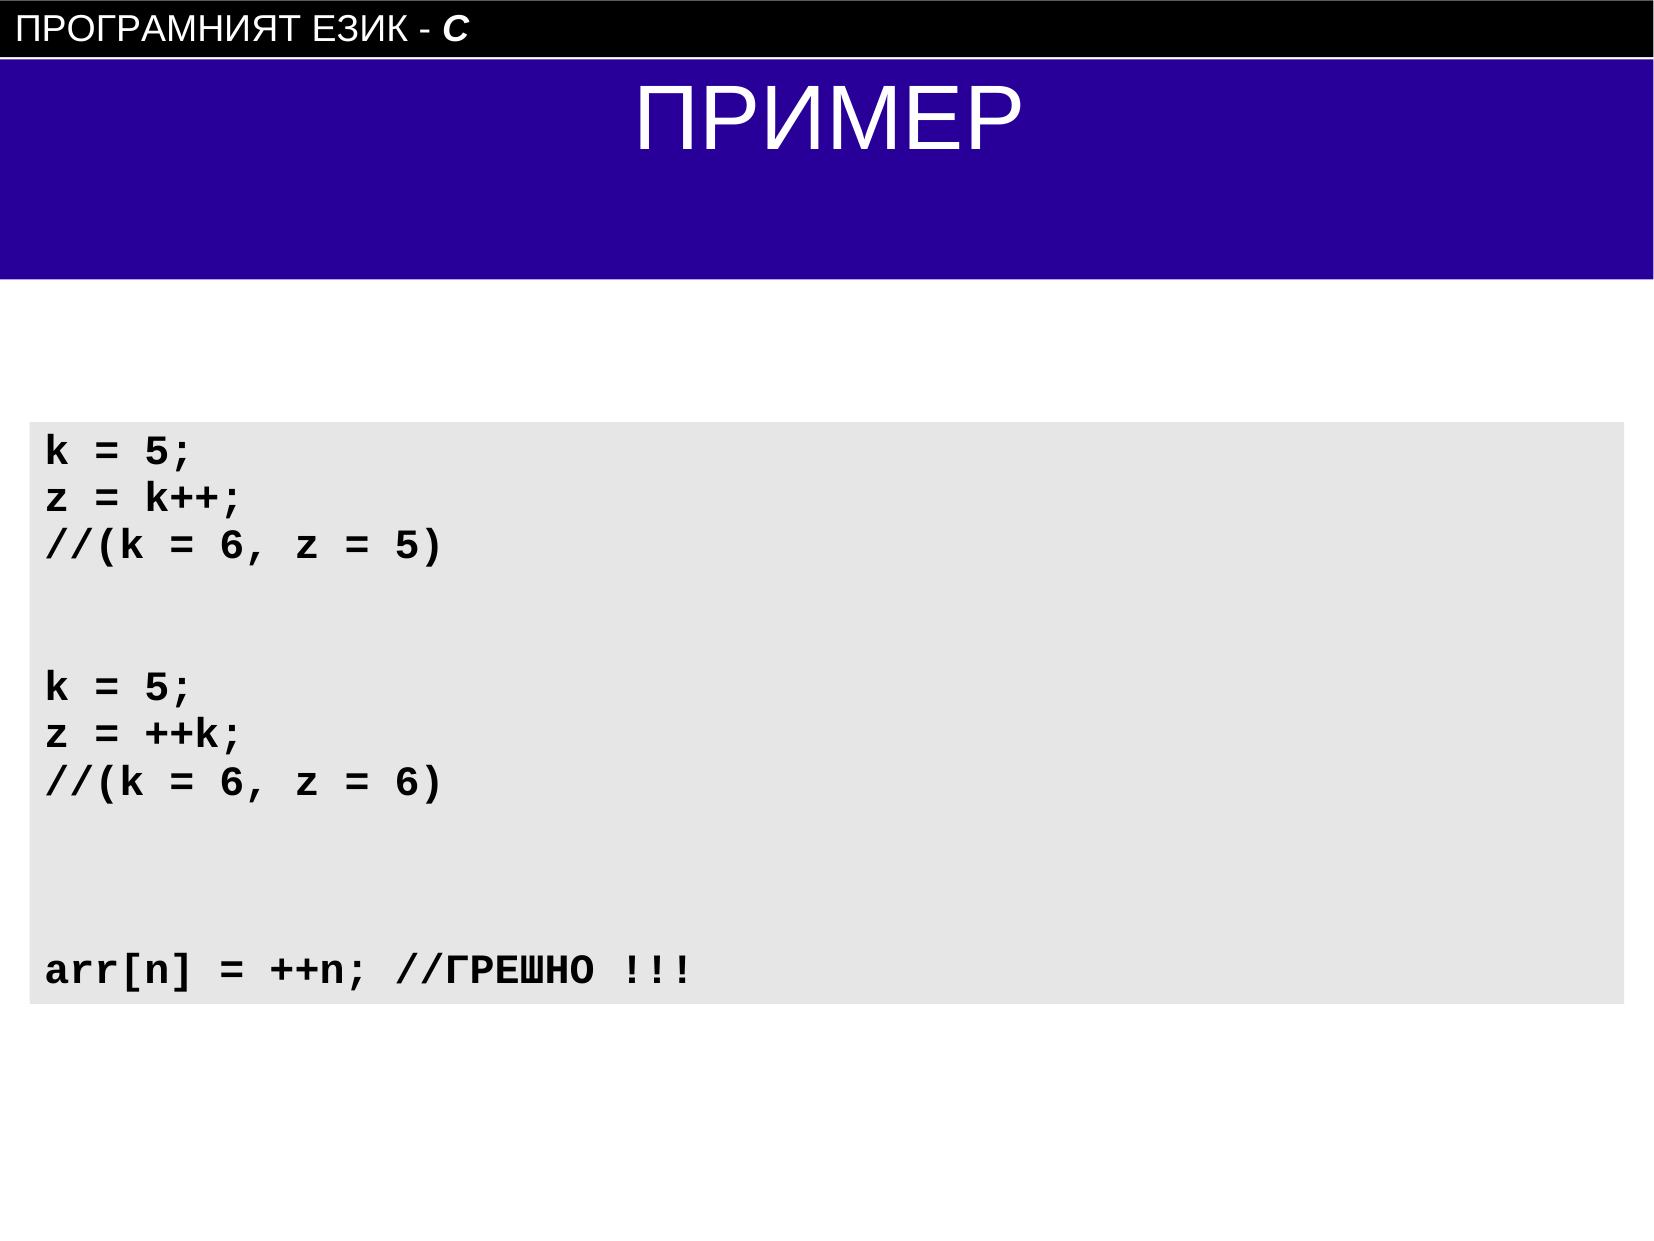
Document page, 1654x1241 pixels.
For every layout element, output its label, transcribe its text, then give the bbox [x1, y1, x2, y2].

text_box k = 5; z = k++; //(k = 6, z = 5) k = 5; z = ++k; //(k = 6, z = 6) arr[n] = ++n; //ГРЕШНО !!! [29, 422, 1625, 1004]
text_box ПРОГРАМНИЯT ЕЗИК - С [0, 0, 1654, 58]
text_box ПРИМЕР [0, 59, 1654, 280]
